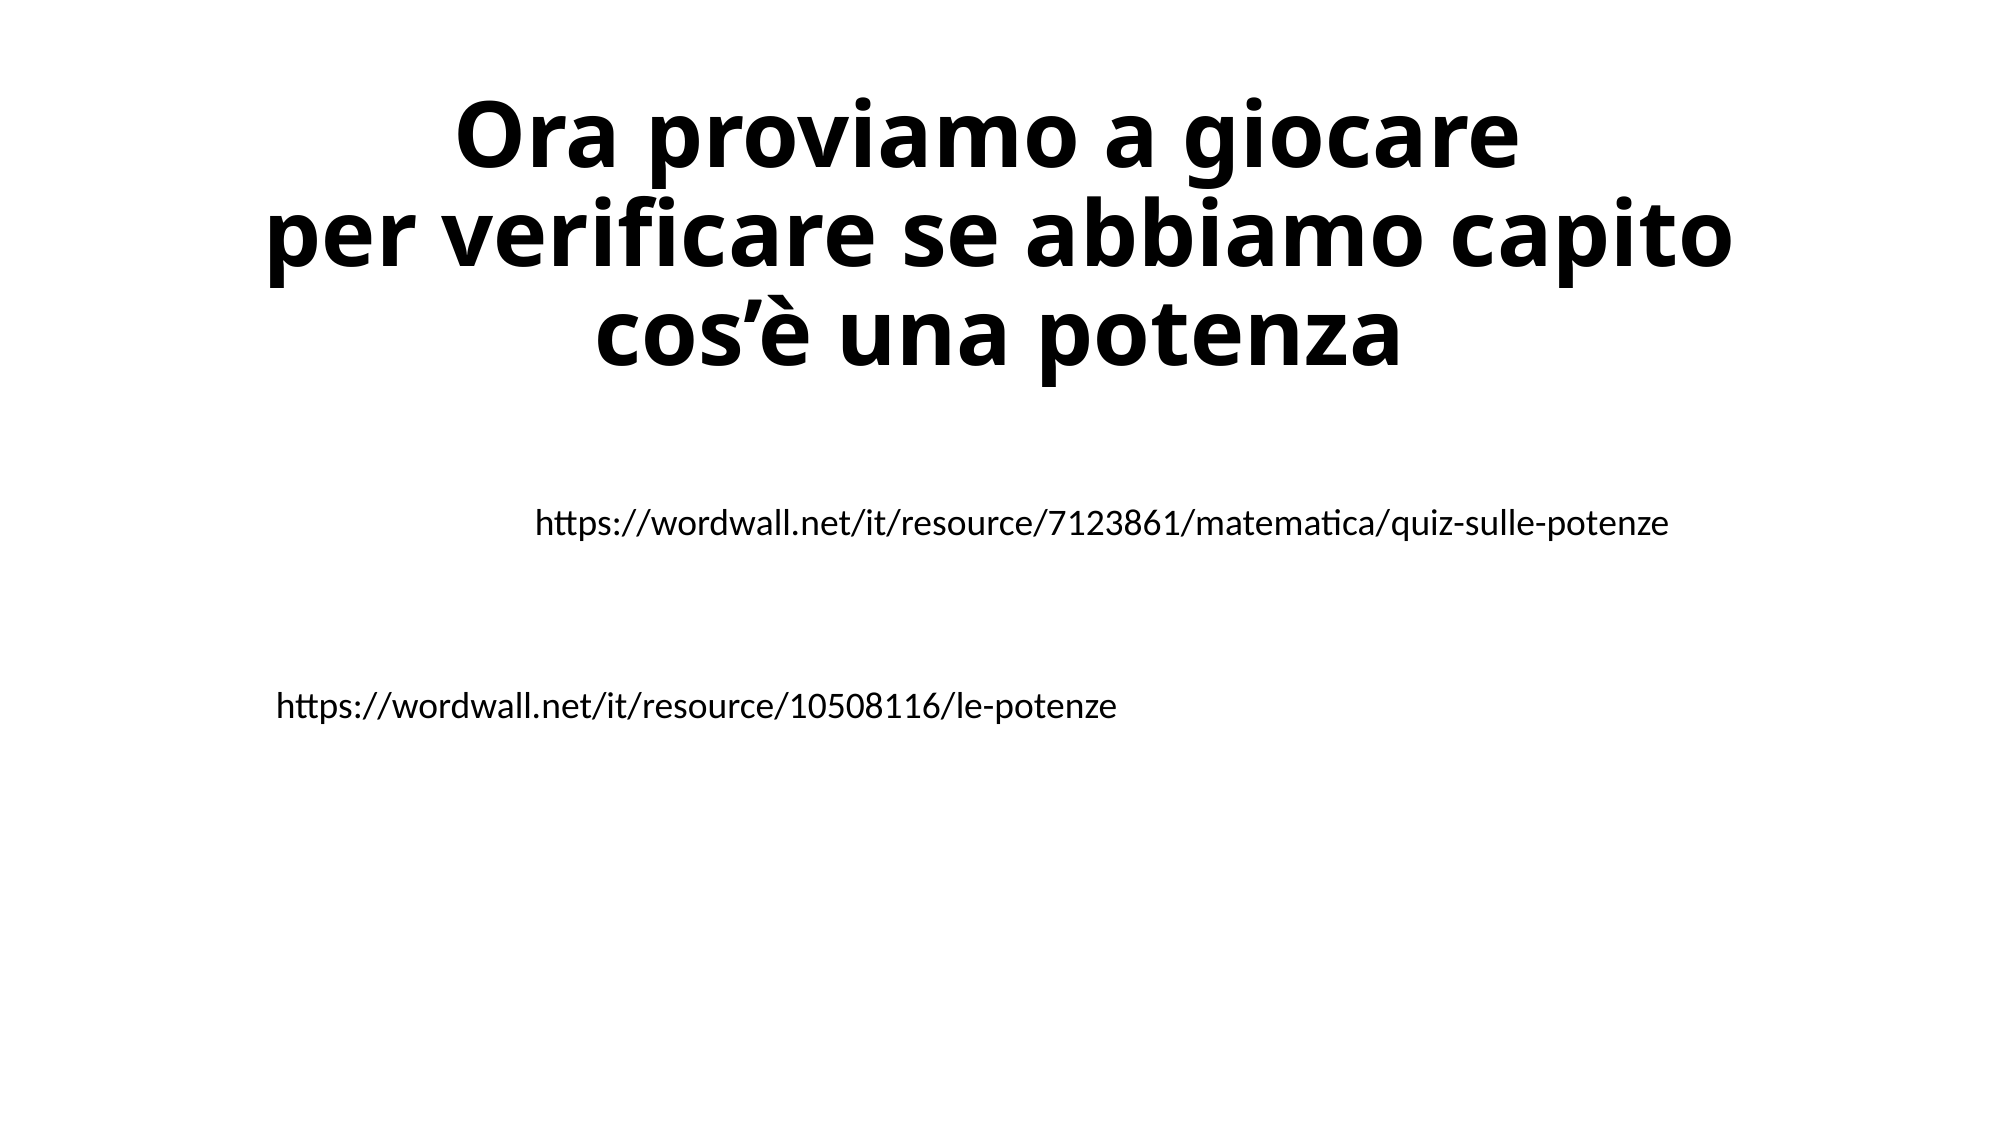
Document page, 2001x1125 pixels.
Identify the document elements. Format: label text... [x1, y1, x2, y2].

title Ora proviamo a giocare per verificare se abbiamo capito cos’è una potenza [137, 59, 1863, 414]
text_box https://wordwall.net/it/resource/10508116/le-potenze [260, 673, 1863, 780]
text_box https://wordwall.net/it/resource/7123861/matematica/quiz-sulle-potenze [260, 490, 1944, 597]
